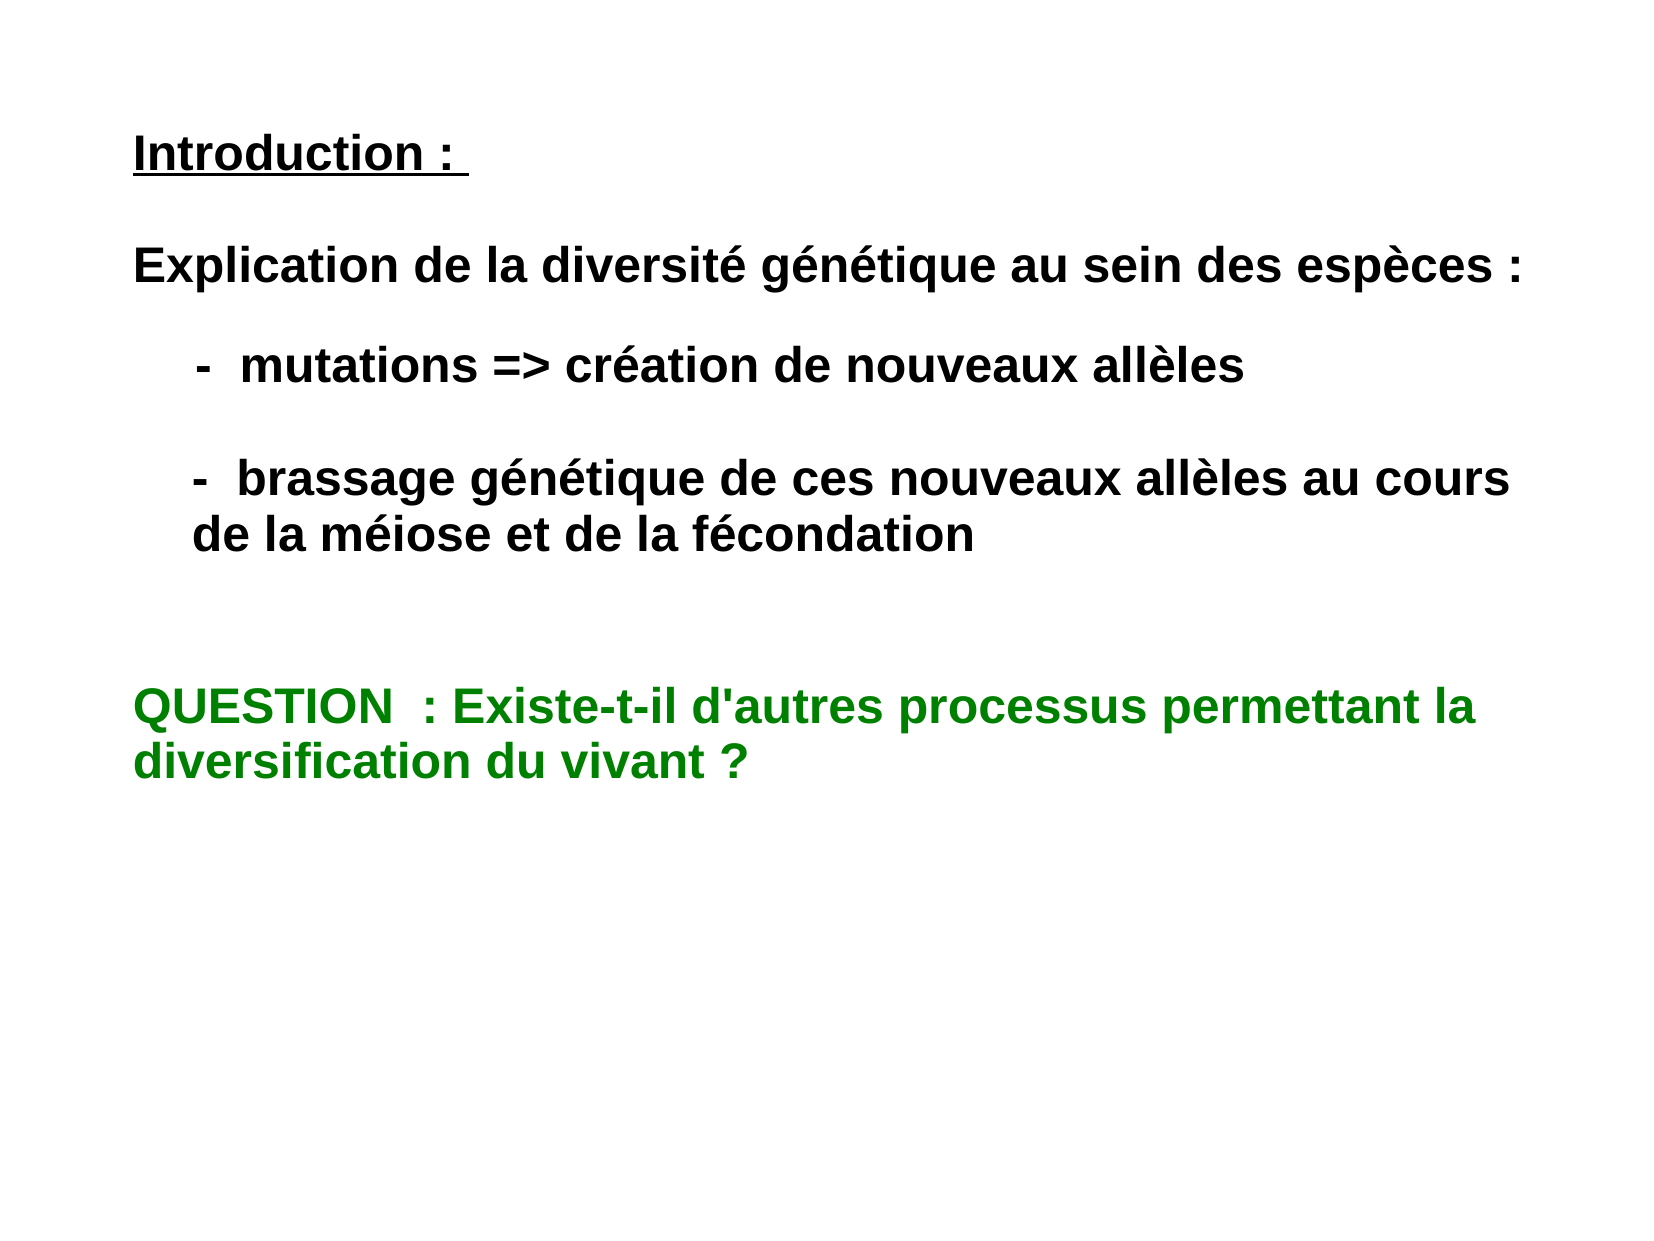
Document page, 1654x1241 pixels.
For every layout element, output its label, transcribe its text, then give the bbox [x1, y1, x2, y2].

text_box - mutations => création de nouveaux allèles [180, 329, 1598, 402]
text_box - brassage génétique de ces nouveaux allèles au cours de la méiose et de la fécondation [177, 442, 1595, 572]
text_box QUESTION : Existe-t-il d'autres processus permettant la diversification du vivant ? [118, 670, 1565, 800]
text_box Introduction : Explication de la diversité génétique au sein des espèces : [118, 118, 1565, 304]
